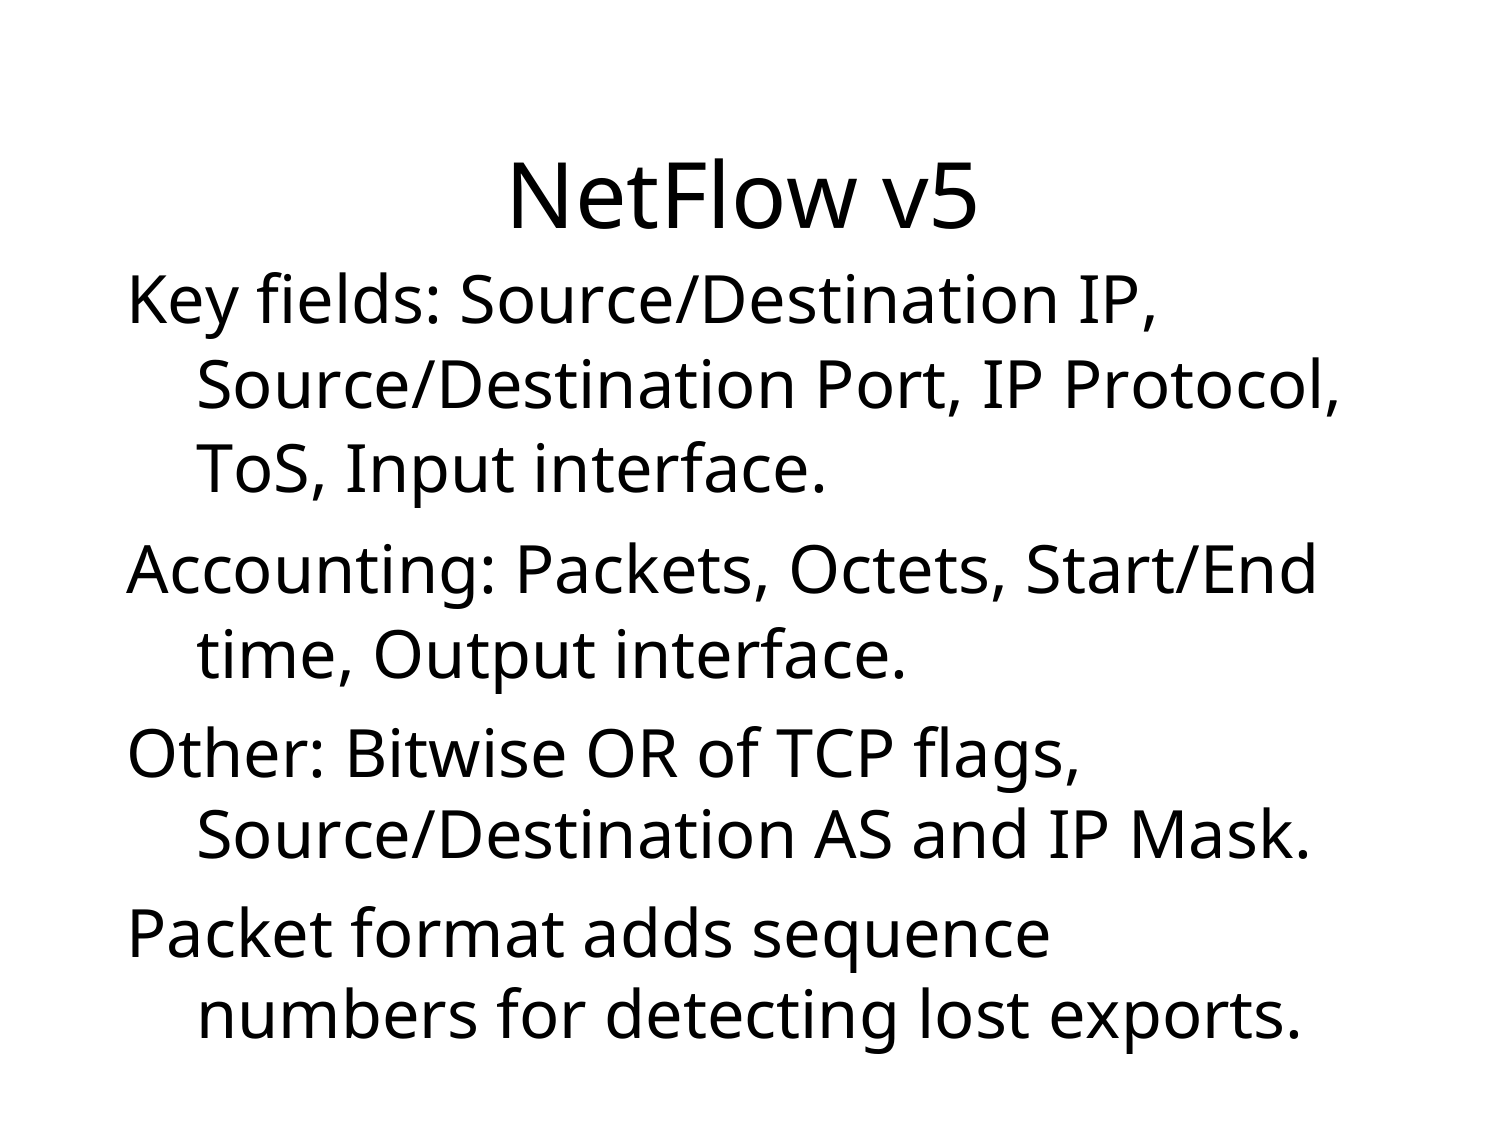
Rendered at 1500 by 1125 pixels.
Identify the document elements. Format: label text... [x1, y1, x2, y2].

list Key fields: Source/Destination IP, Source/Destination Port, IP Protocol, ToS, Input interface. Accounting: Packets, Octets, Start/End time, Output interface. Other: Bitwise OR of TCP flags, Source/Destination AS and IP Mask. Packet format adds sequence numbers for detecting lost exports. [112, 248, 1388, 1119]
title NetFlow v5 [112, 62, 1388, 248]
